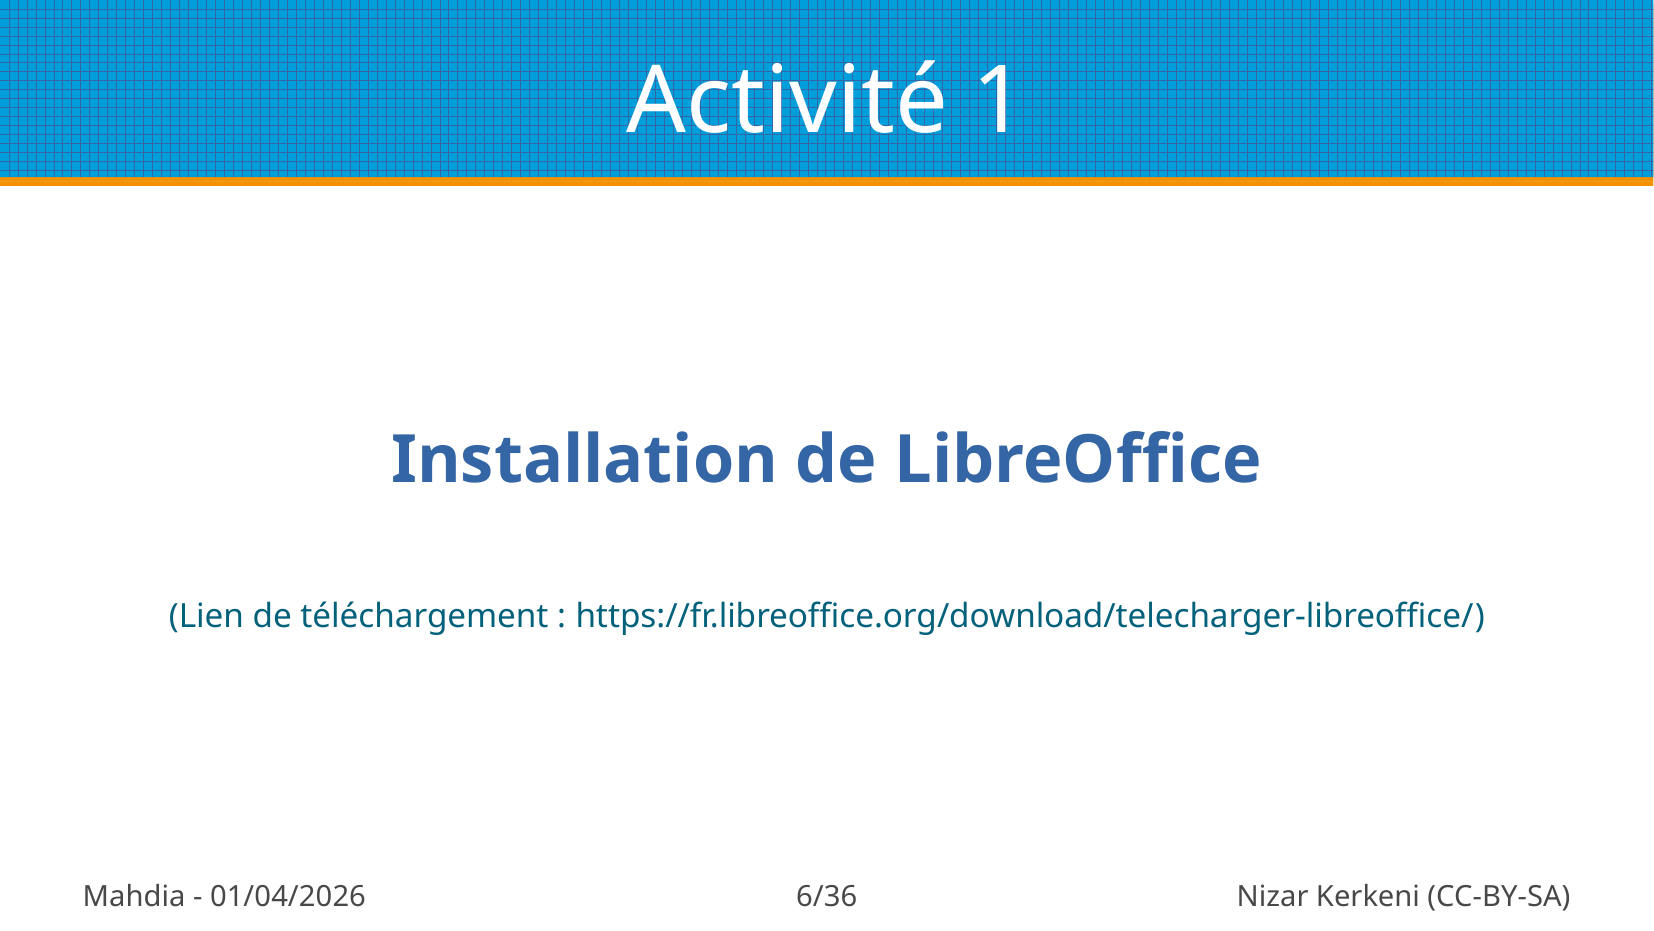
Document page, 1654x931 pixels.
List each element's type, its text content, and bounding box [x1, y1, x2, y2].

title Activité 1 [82, 14, 1571, 178]
subtitle Installation de LibreOffice (Lien de téléchargement : https://fr.libreoffice.org/download/telecharger-libreoffice/) [82, 236, 1571, 813]
